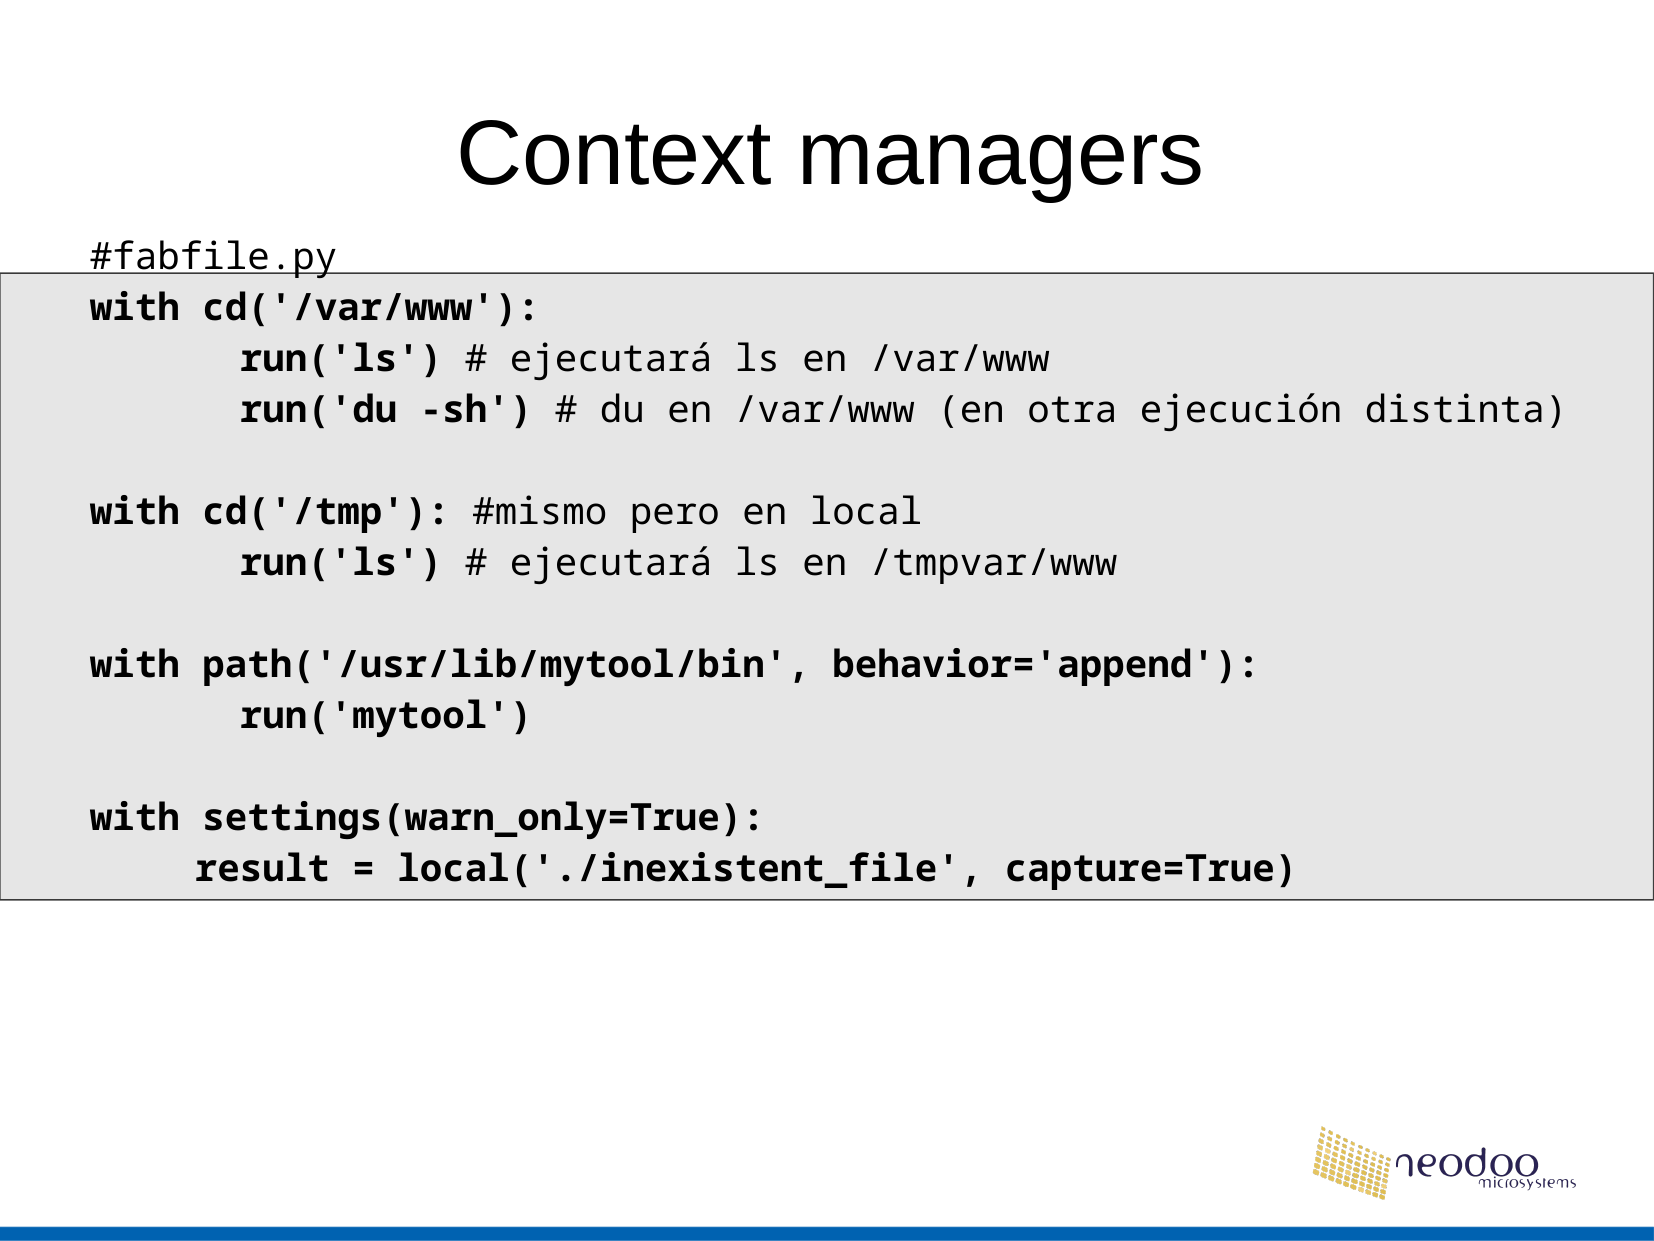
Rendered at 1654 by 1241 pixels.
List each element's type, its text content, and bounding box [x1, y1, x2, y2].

text_box #fabfile.py with cd('/var/www'): run('ls') # ejecutará ls en /var/www run('du -sh') # du en /var/www (en otra ejecución distinta) with cd('/tmp'): #mismo pero en local run('ls') # ejecutará ls en /tmpvar/www with path('/usr/lib/mytool/bin', behavior='append'): run('mytool') with settings(warn_only=True): result = local('./inexistent_file', capture=True) [0, 273, 1654, 900]
picture [1312, 1126, 1576, 1200]
title Context managers [86, 49, 1576, 257]
